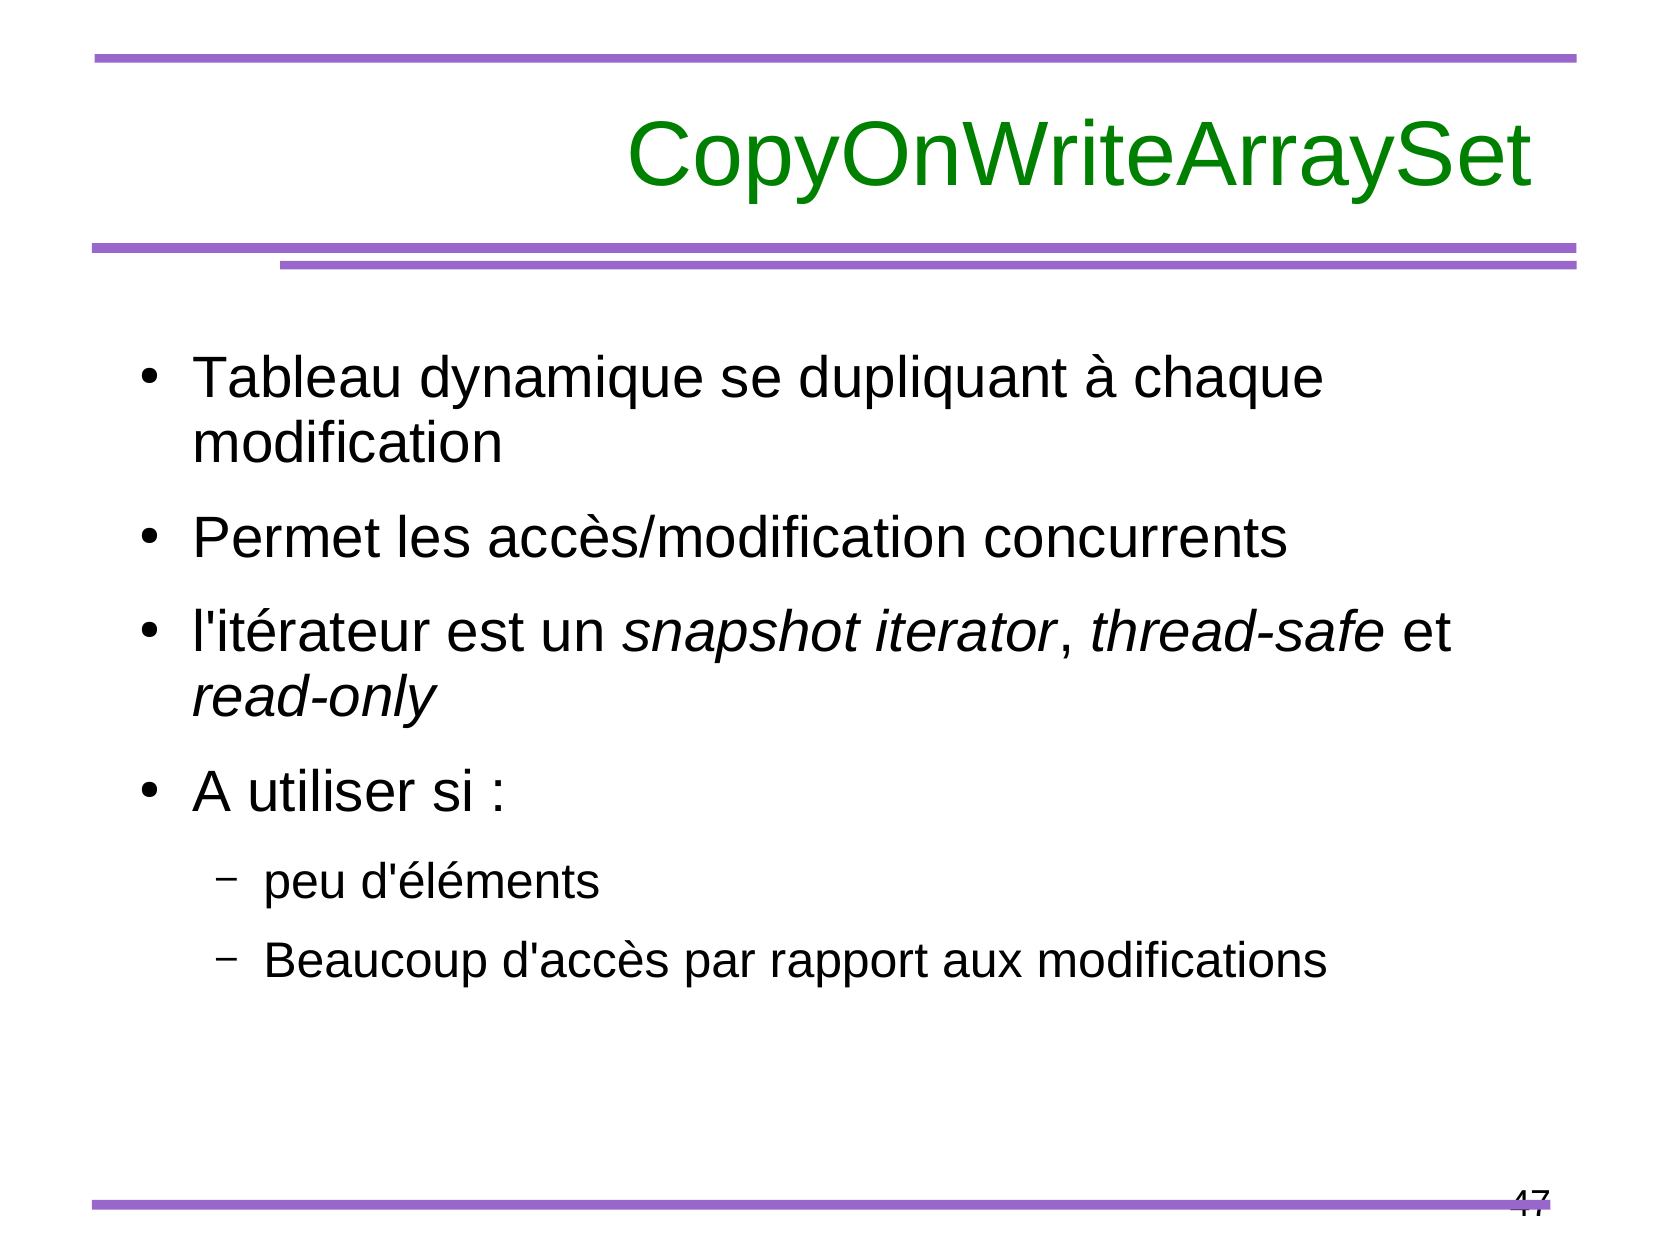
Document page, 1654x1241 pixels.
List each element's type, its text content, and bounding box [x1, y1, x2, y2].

list Tableau dynamique se dupliquant à chaque modification Permet les accès/modification concurrents l'itérateur est un snapshot iterator, thread-safe et read-only A utiliser si : peu d'éléments Beaucoup d'accès par rapport aux modifications [121, 344, 1534, 1127]
title CopyOnWriteArraySet [121, 49, 1534, 257]
